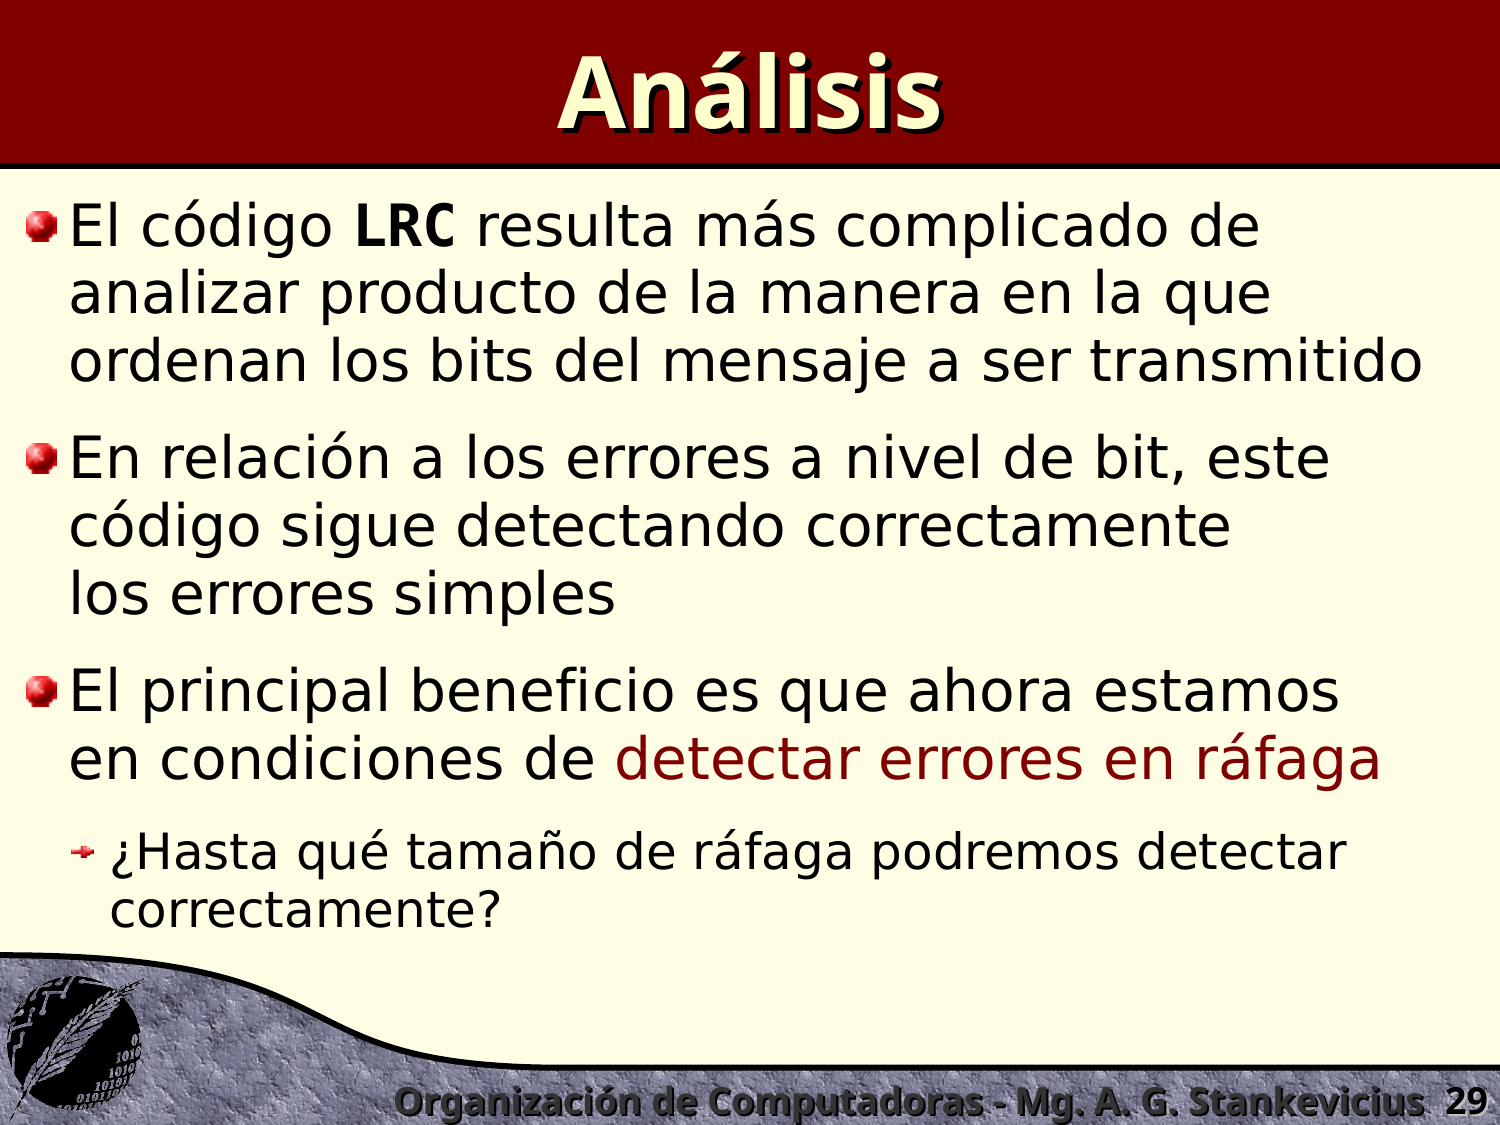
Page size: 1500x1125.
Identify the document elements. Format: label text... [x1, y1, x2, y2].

picture [448, 1100, 455, 1110]
picture [802, 1100, 806, 1110]
picture [1058, 1100, 1065, 1110]
list El código LRC resulta más complicado de analizar producto de la manera en la que ordenan los bits del mensaje a ser transmitido En relación a los errores a nivel de bit, este código sigue detectando correctamente los errores simples El principal beneficio es que ahora estamos en condiciones de detectar errores en ráfaga ¿Hasta qué tamaño de ráfaga podremos detectar correctamente? [11, 192, 1486, 943]
picture [0, 959, 1500, 1125]
title Análisis [15, 5, 1485, 160]
